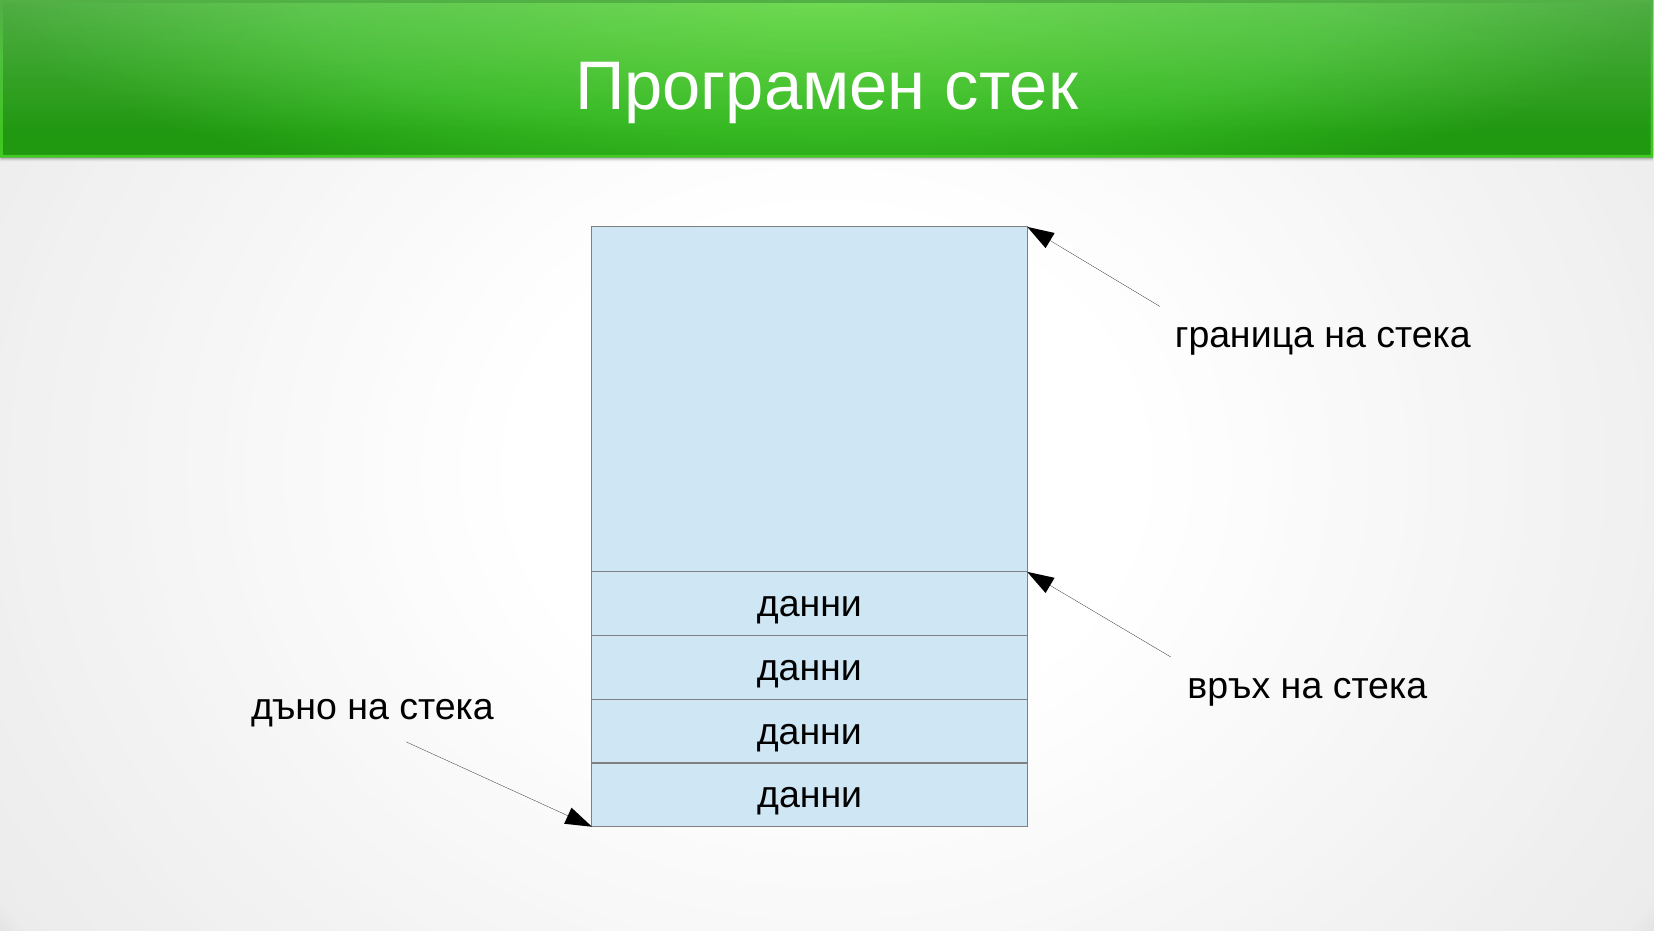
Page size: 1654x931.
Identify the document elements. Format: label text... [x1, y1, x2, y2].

text_box граница на стека [1160, 306, 1486, 364]
text_box данни [591, 636, 1028, 700]
text_box [591, 226, 1028, 571]
text_box дъно на стека [236, 678, 509, 736]
text_box връх на стека [1172, 656, 1443, 714]
title Програмен стек [82, 37, 1571, 135]
text_box данни [591, 700, 1028, 763]
text_box данни [591, 571, 1028, 636]
text_box данни [591, 763, 1028, 827]
